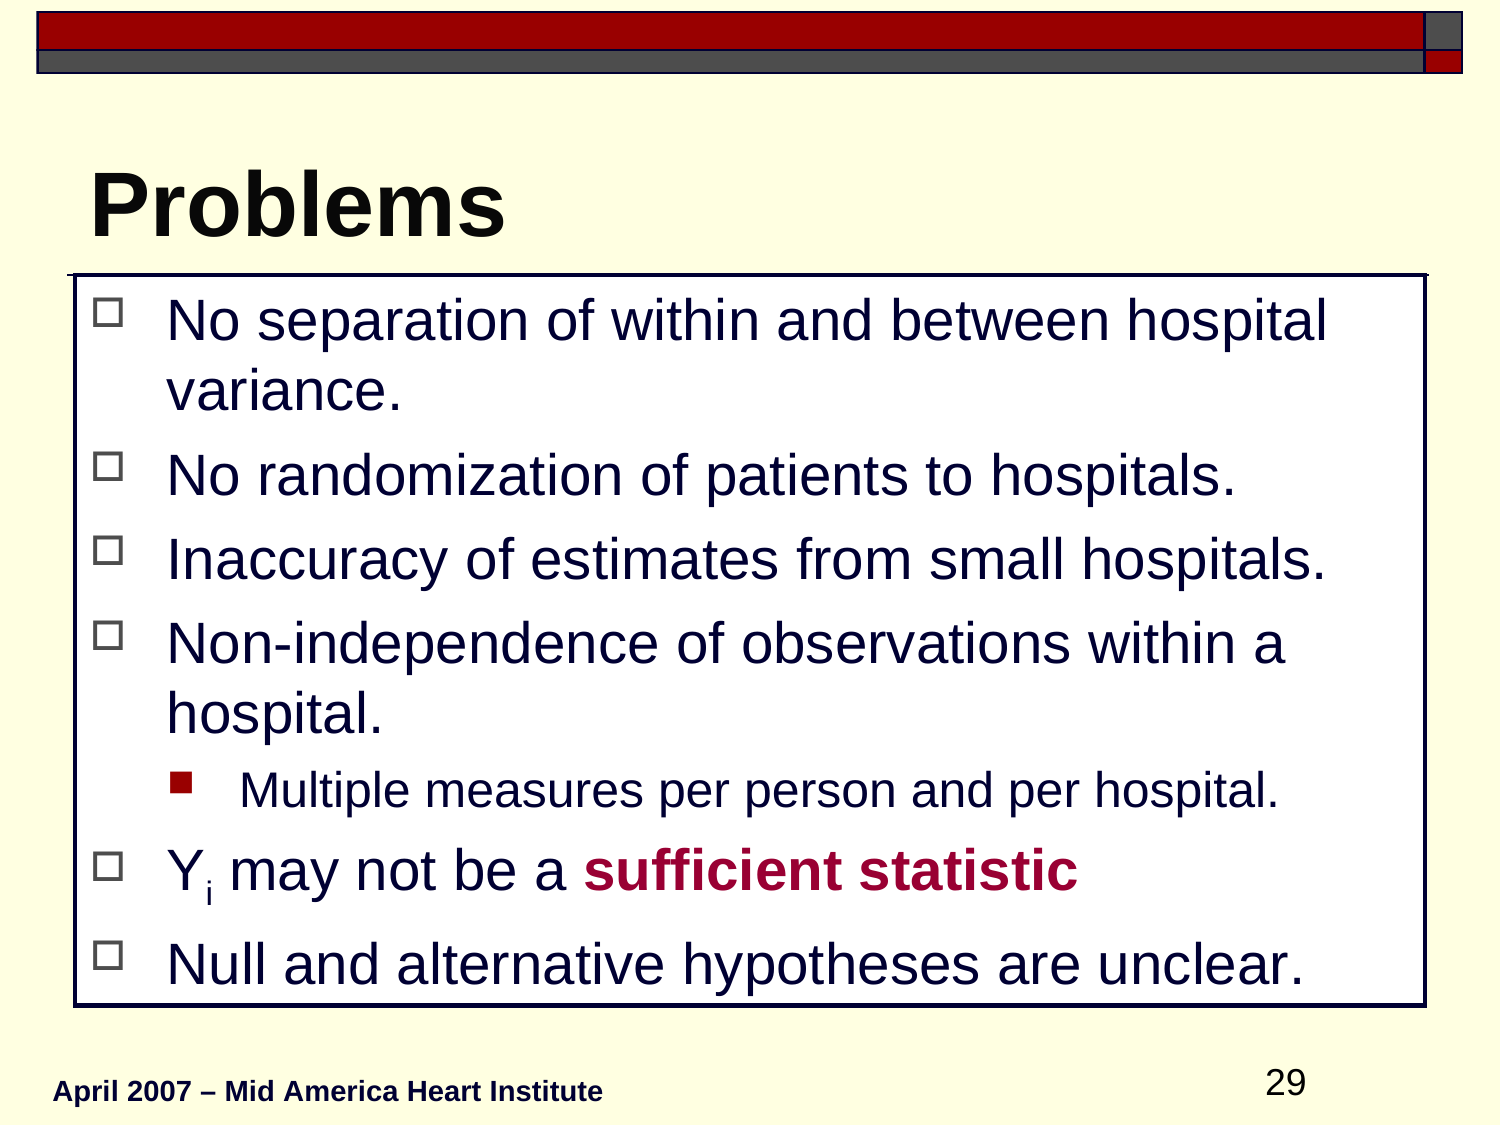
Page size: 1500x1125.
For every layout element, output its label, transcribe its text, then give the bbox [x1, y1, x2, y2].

title Problems [75, 87, 1426, 263]
list No separation of within and between hospital variance. No randomization of patients to hospitals. Inaccuracy of estimates from small hospitals. Non-independence of observations within a hospital. Multiple measures per person and per hospital. Yi may not be a sufficient statistic Null and alternative hypotheses are unclear. [75, 274, 1426, 1006]
